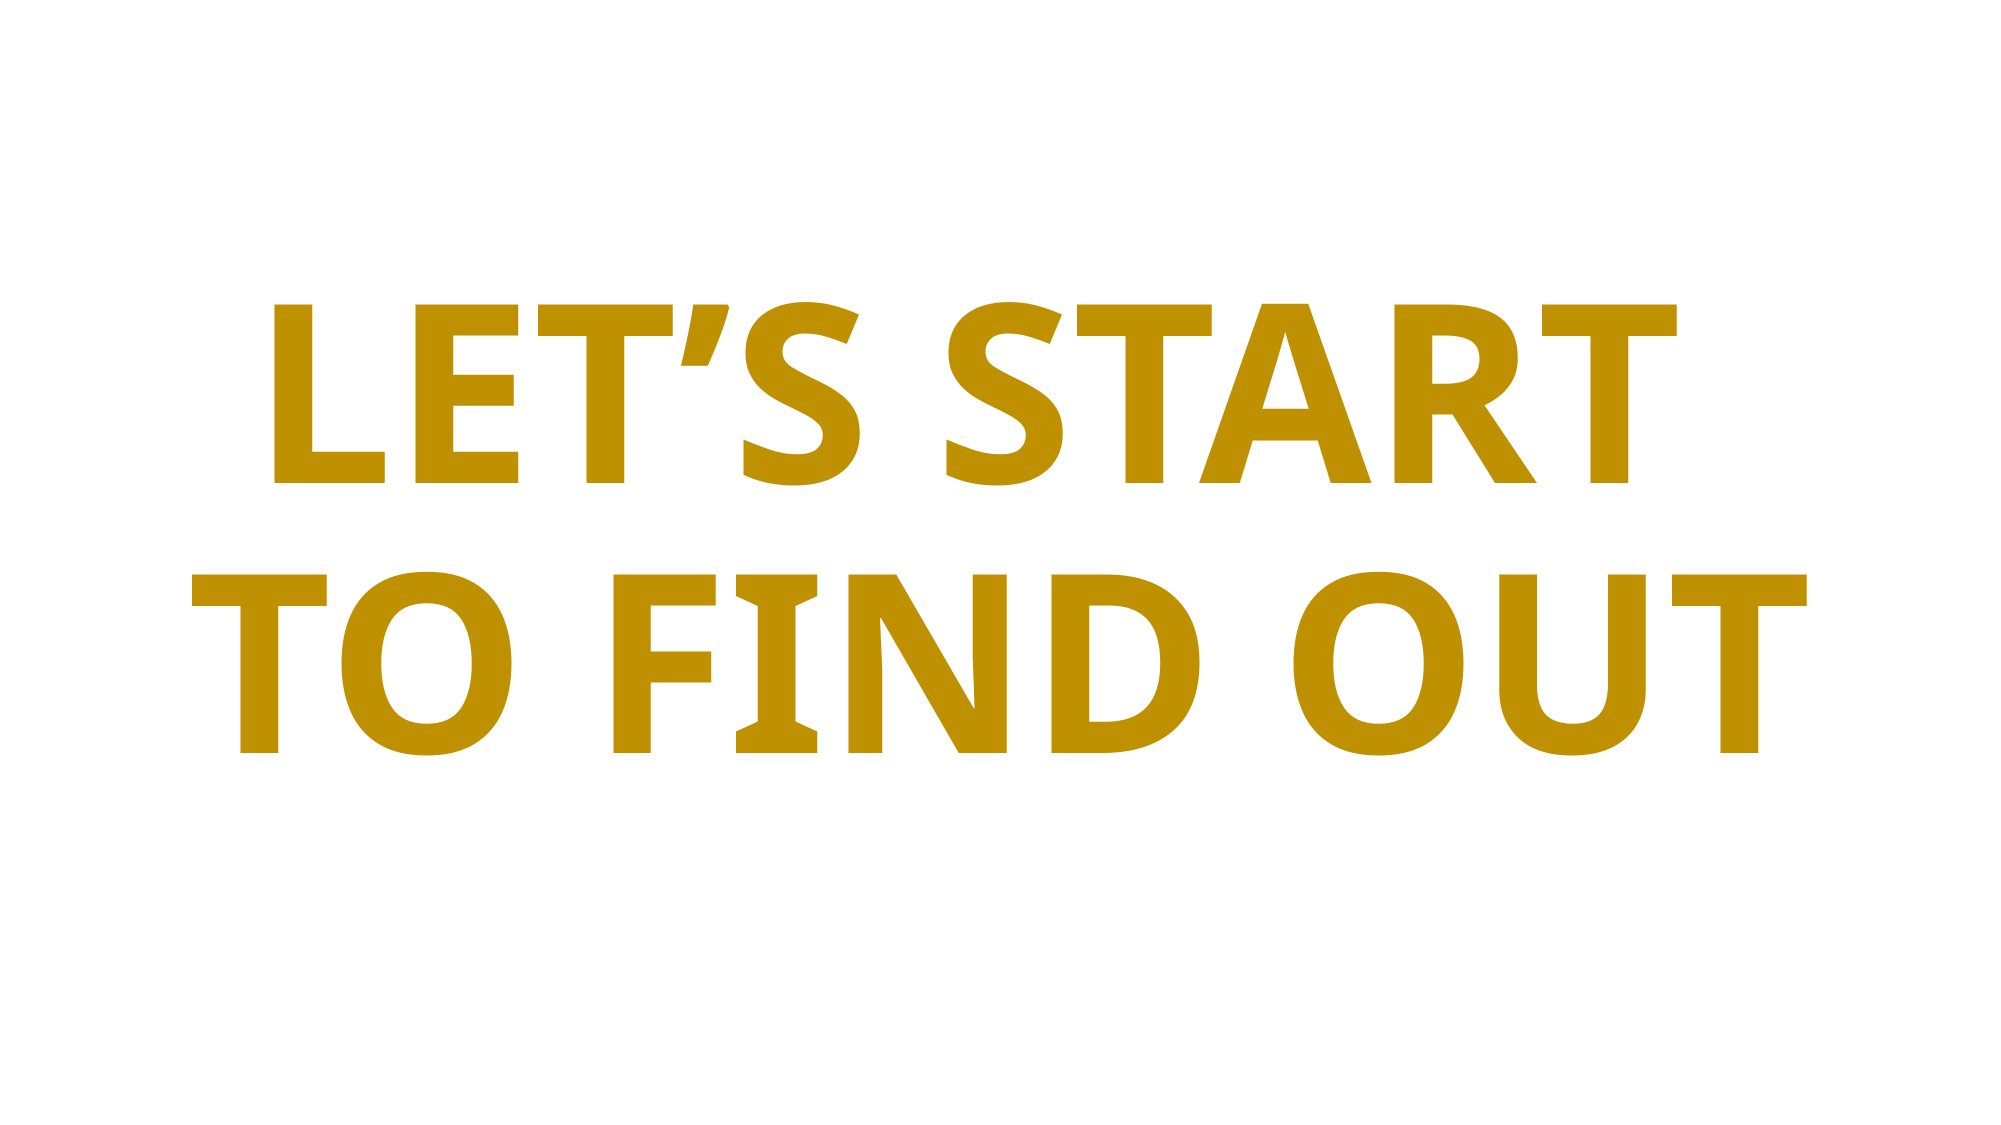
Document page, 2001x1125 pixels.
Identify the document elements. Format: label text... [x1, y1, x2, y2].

title LET’S START TO FIND OUT [0, 228, 2000, 848]
